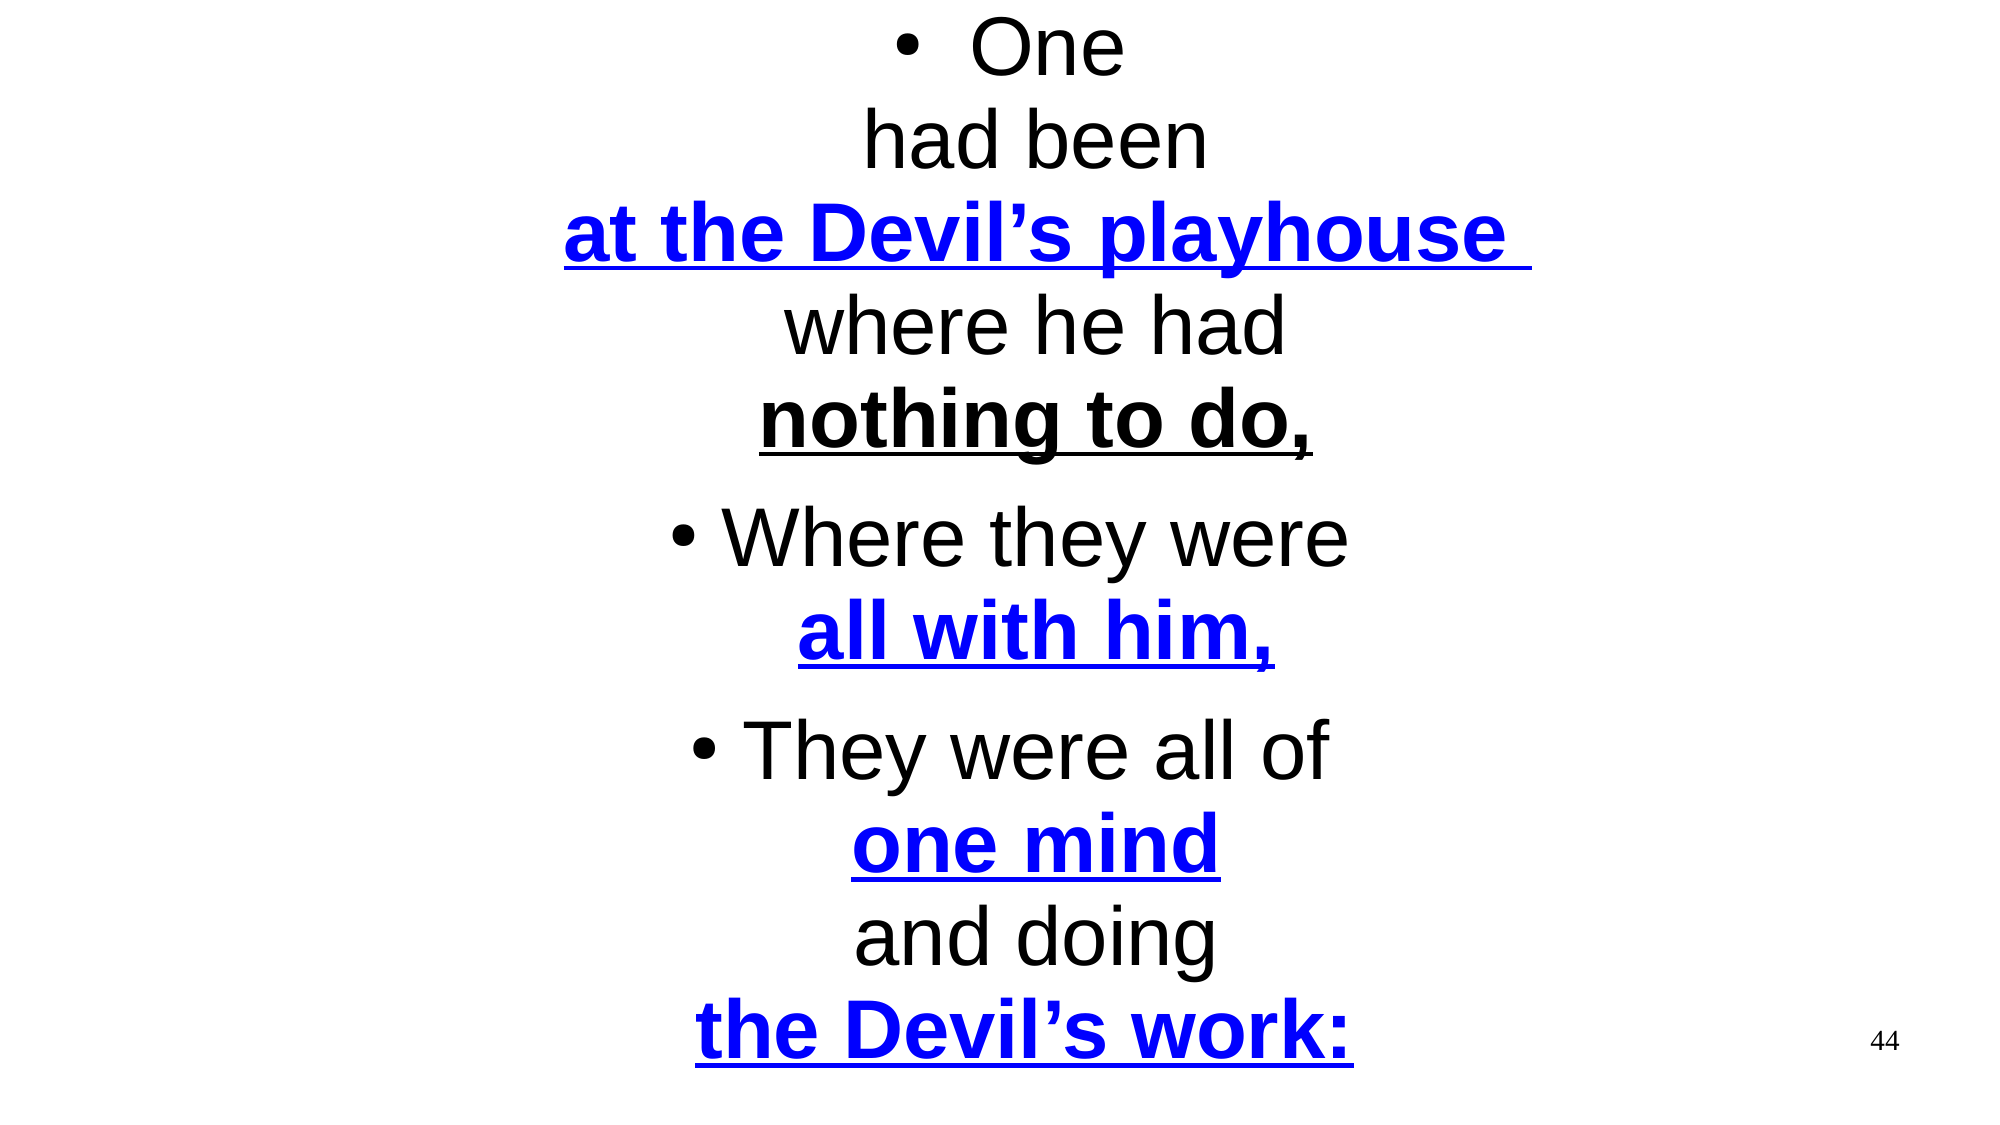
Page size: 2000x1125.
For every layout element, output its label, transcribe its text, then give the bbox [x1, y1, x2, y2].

list One had been at the Devil’s playhouse where he had nothing to do, Where they were all with him, They were all of one mind and doing the Devil’s work: [37, 0, 1988, 1088]
